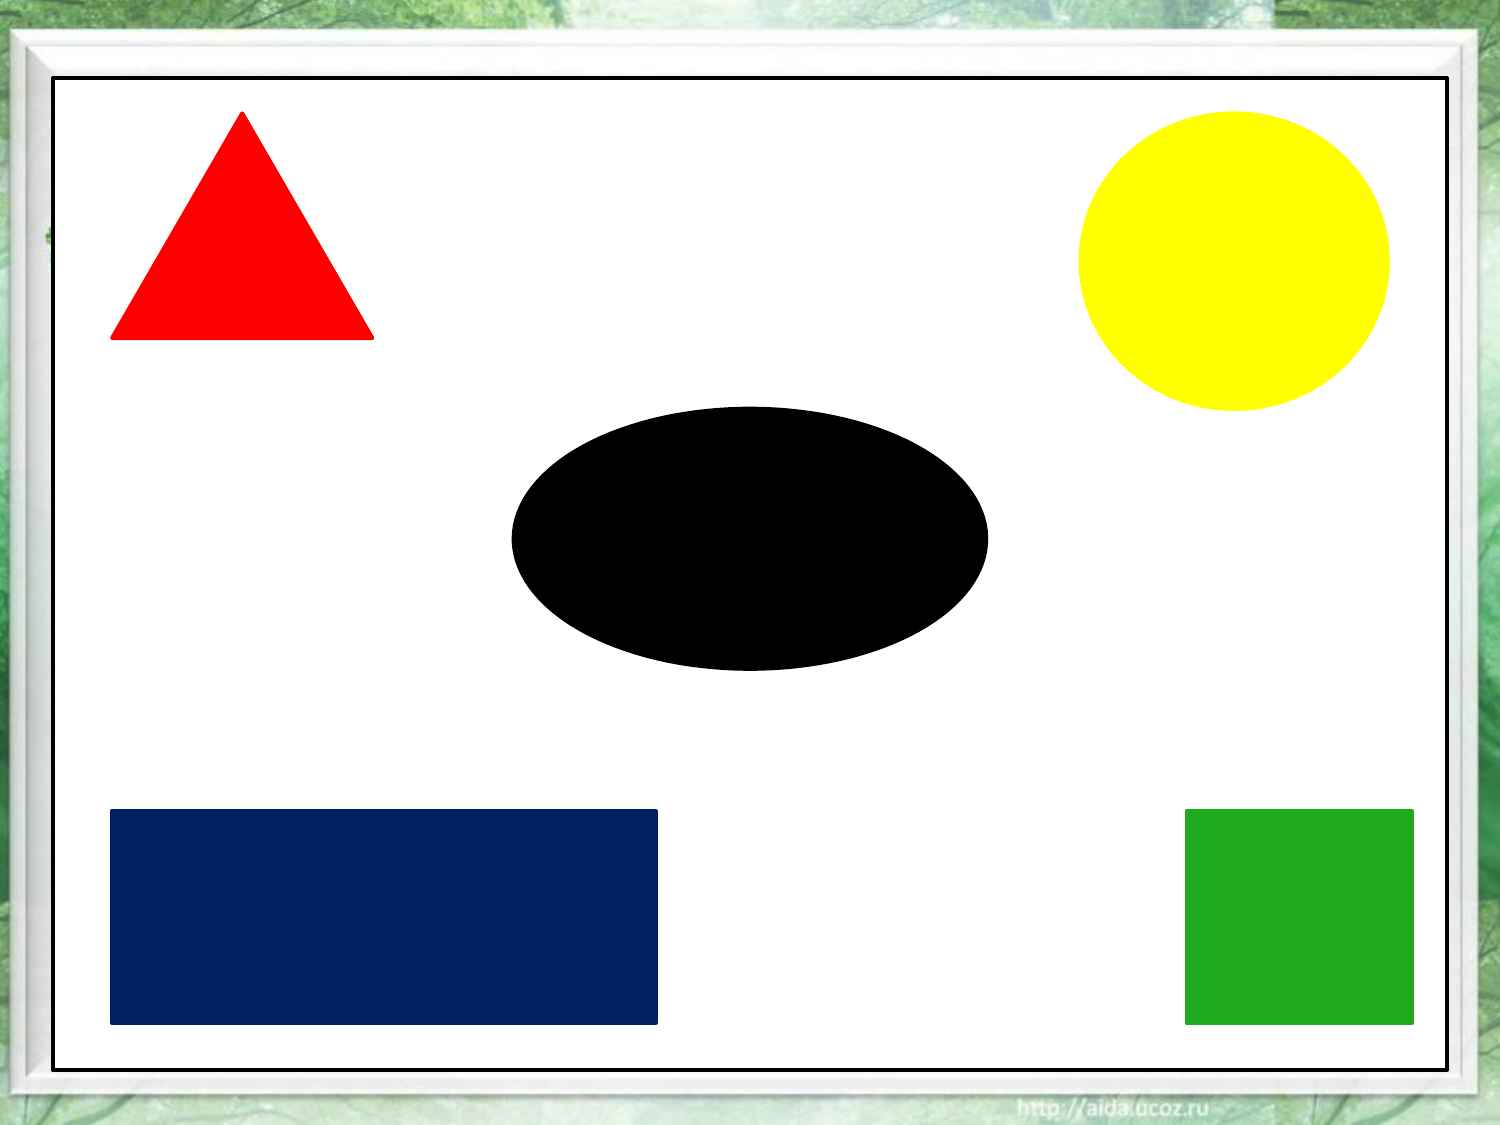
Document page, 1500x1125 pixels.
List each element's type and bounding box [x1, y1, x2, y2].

text_box [53, 78, 1447, 1070]
